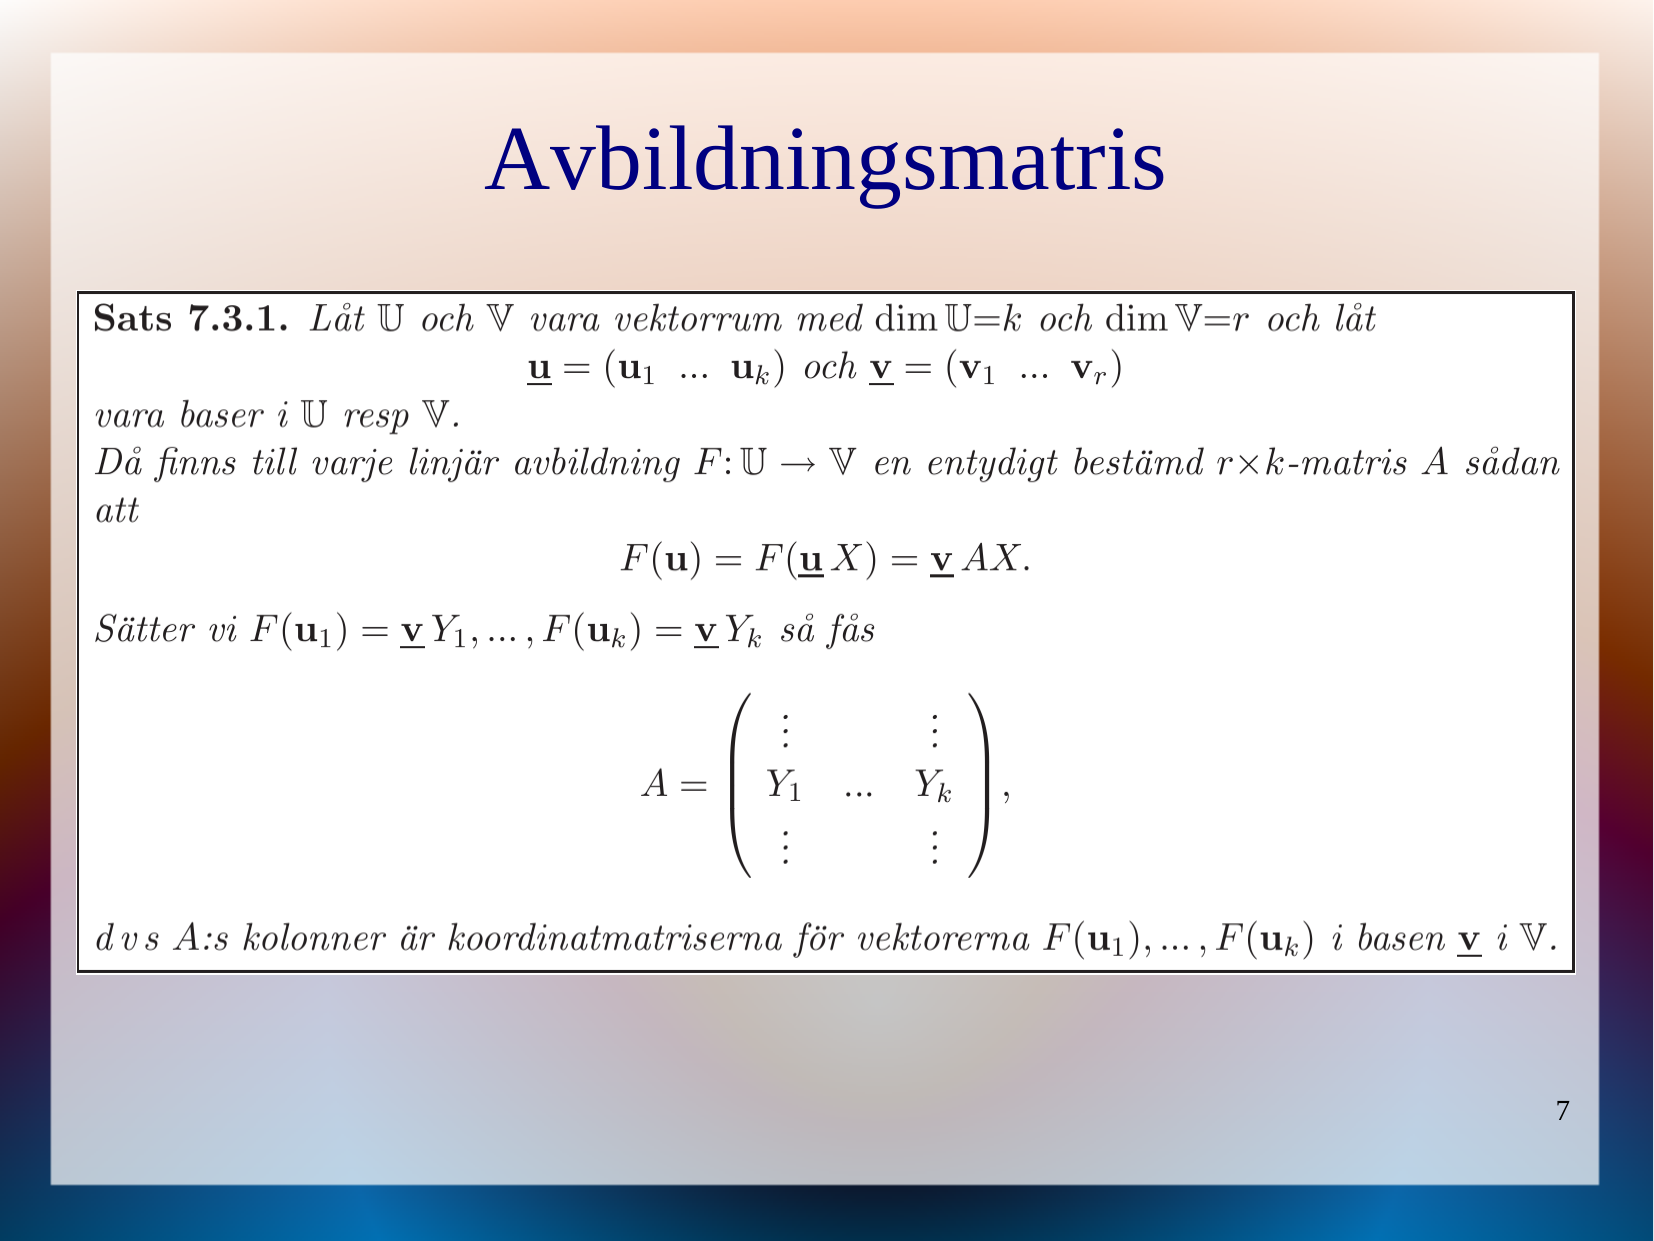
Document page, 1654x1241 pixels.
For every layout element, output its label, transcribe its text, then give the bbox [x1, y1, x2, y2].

picture [0, 0, 1654, 1241]
title Avbildningsmatris [82, 62, 1571, 256]
